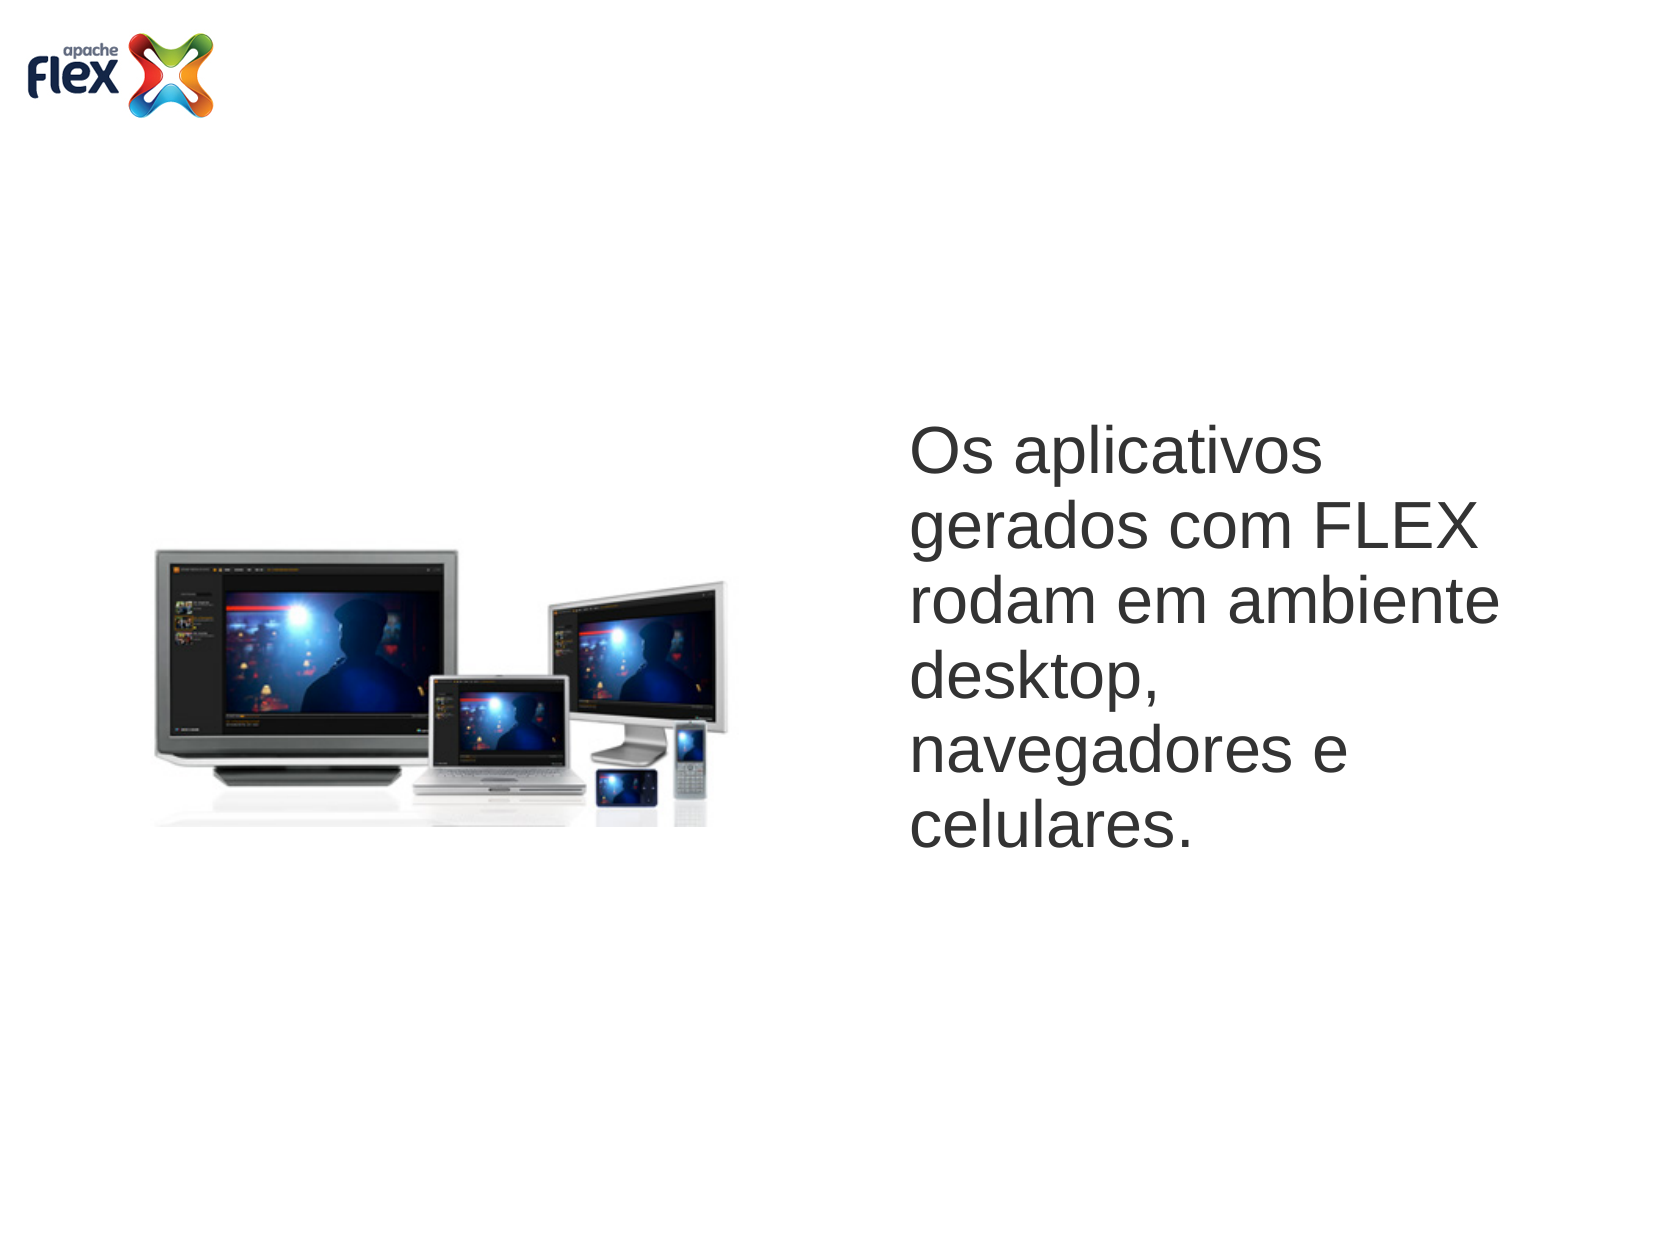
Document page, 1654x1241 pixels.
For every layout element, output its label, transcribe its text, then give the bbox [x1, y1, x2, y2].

picture [150, 514, 739, 827]
picture [25, 25, 215, 125]
list Os aplicativos gerados com FLEX rodam em ambiente desktop, navegadores e celulares. [838, 413, 1565, 916]
